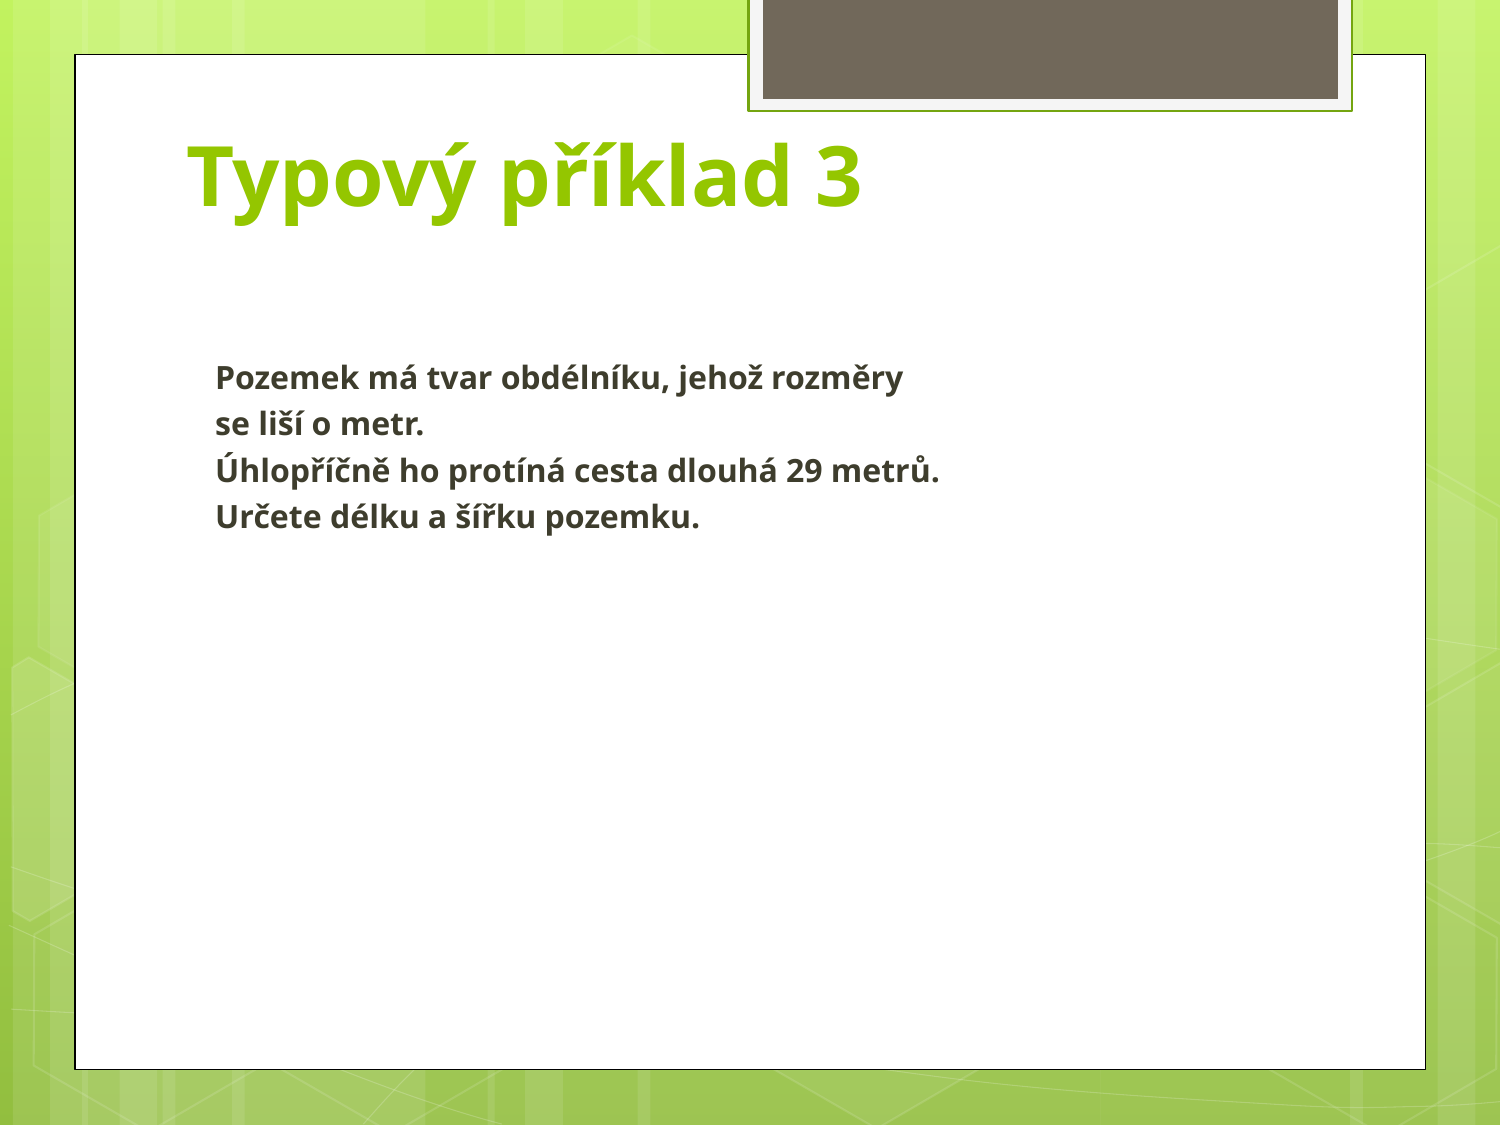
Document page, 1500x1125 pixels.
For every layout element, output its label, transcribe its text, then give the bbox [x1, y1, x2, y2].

title Typový příklad 3 [171, 42, 1415, 231]
list Pozemek má tvar obdélníku, jehož rozměry se liší o metr. Úhlopříčně ho protíná cesta dlouhá 29 metrů. Určete délku a šířku pozemku. [88, 349, 1439, 544]
